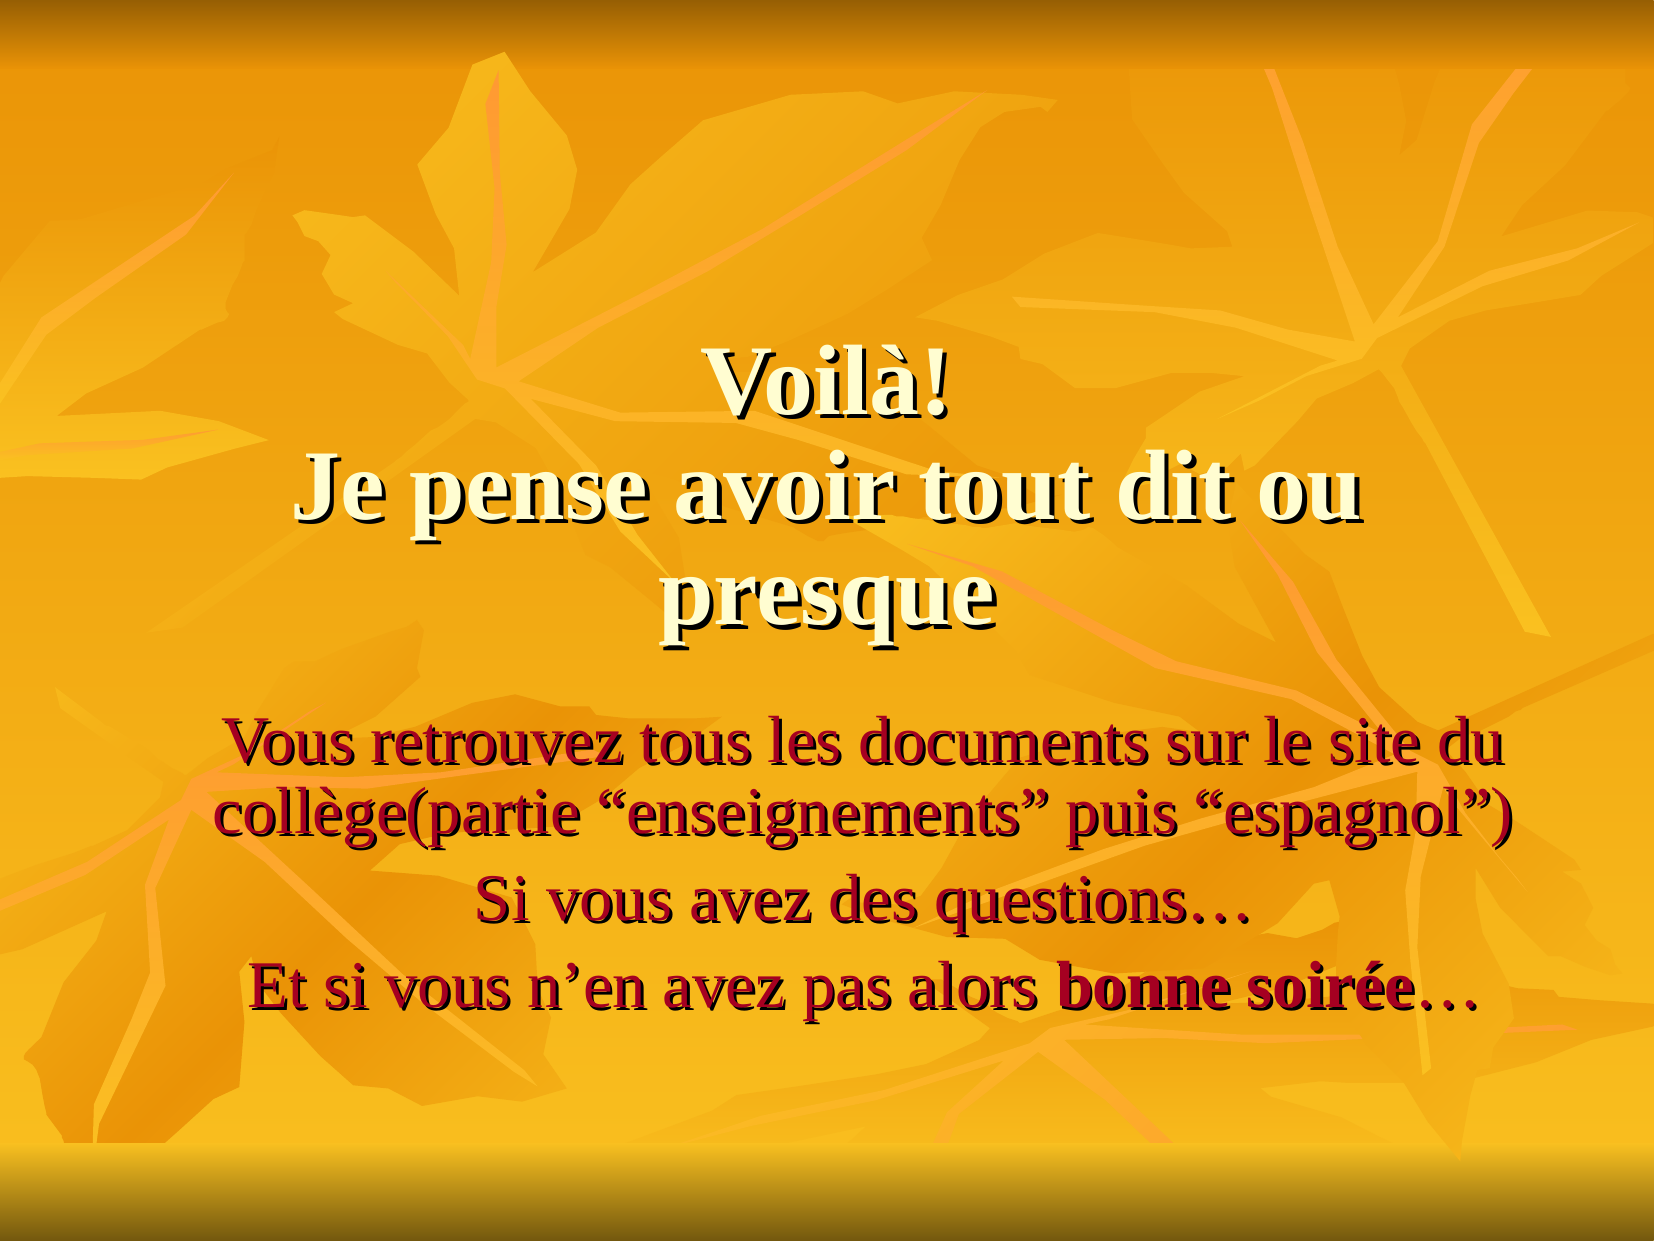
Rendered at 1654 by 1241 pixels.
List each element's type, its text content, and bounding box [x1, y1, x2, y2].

title Voilà! Je pense avoir tout dit ou presque [124, 280, 1530, 695]
subtitle Vous retrouvez tous les documents sur le site du collège(partie “enseignements” puis “espagnol”)‏ Si vous avez des questions… Et si vous n’en avez pas alors bonne soirée… [0, 698, 1654, 1105]
